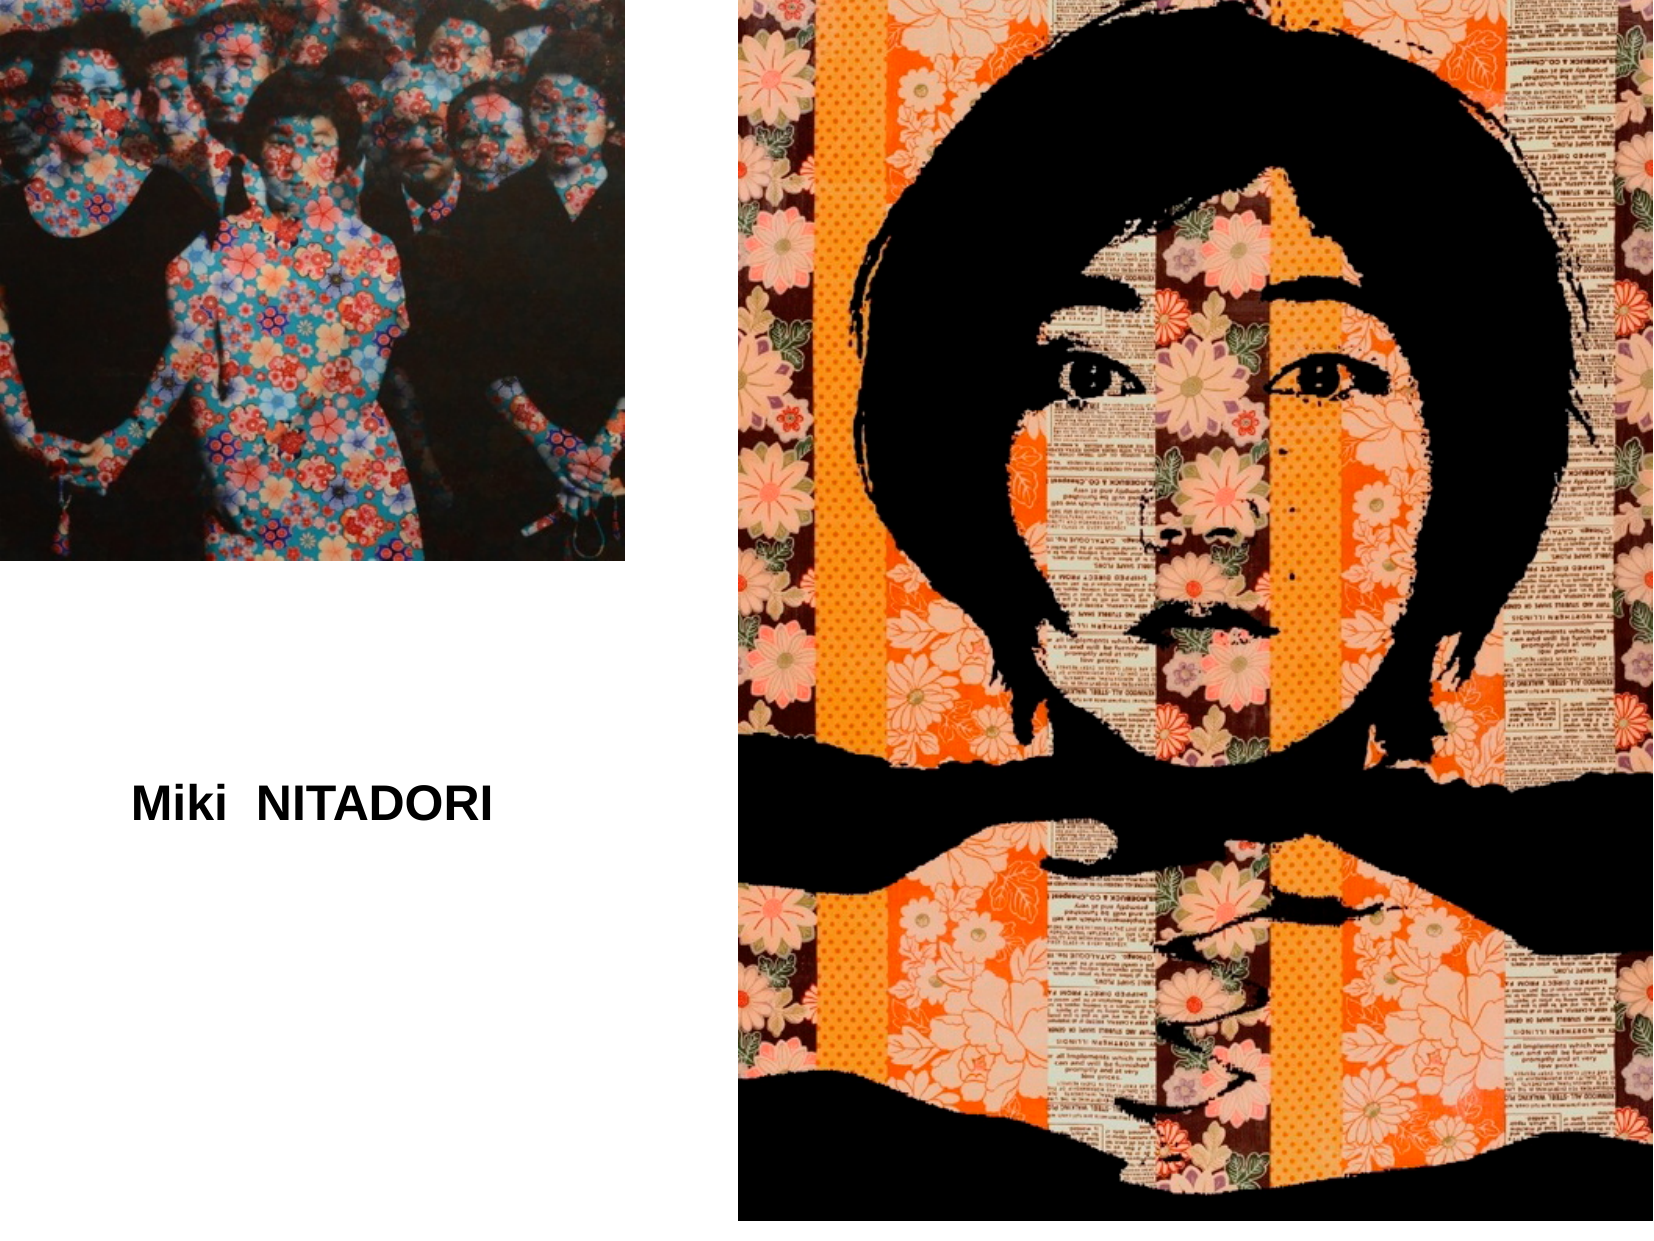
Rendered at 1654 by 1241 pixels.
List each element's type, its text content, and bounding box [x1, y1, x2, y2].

picture [0, 0, 625, 562]
picture [738, 0, 1653, 1221]
text_box Miki NITADORI [115, 767, 509, 840]
